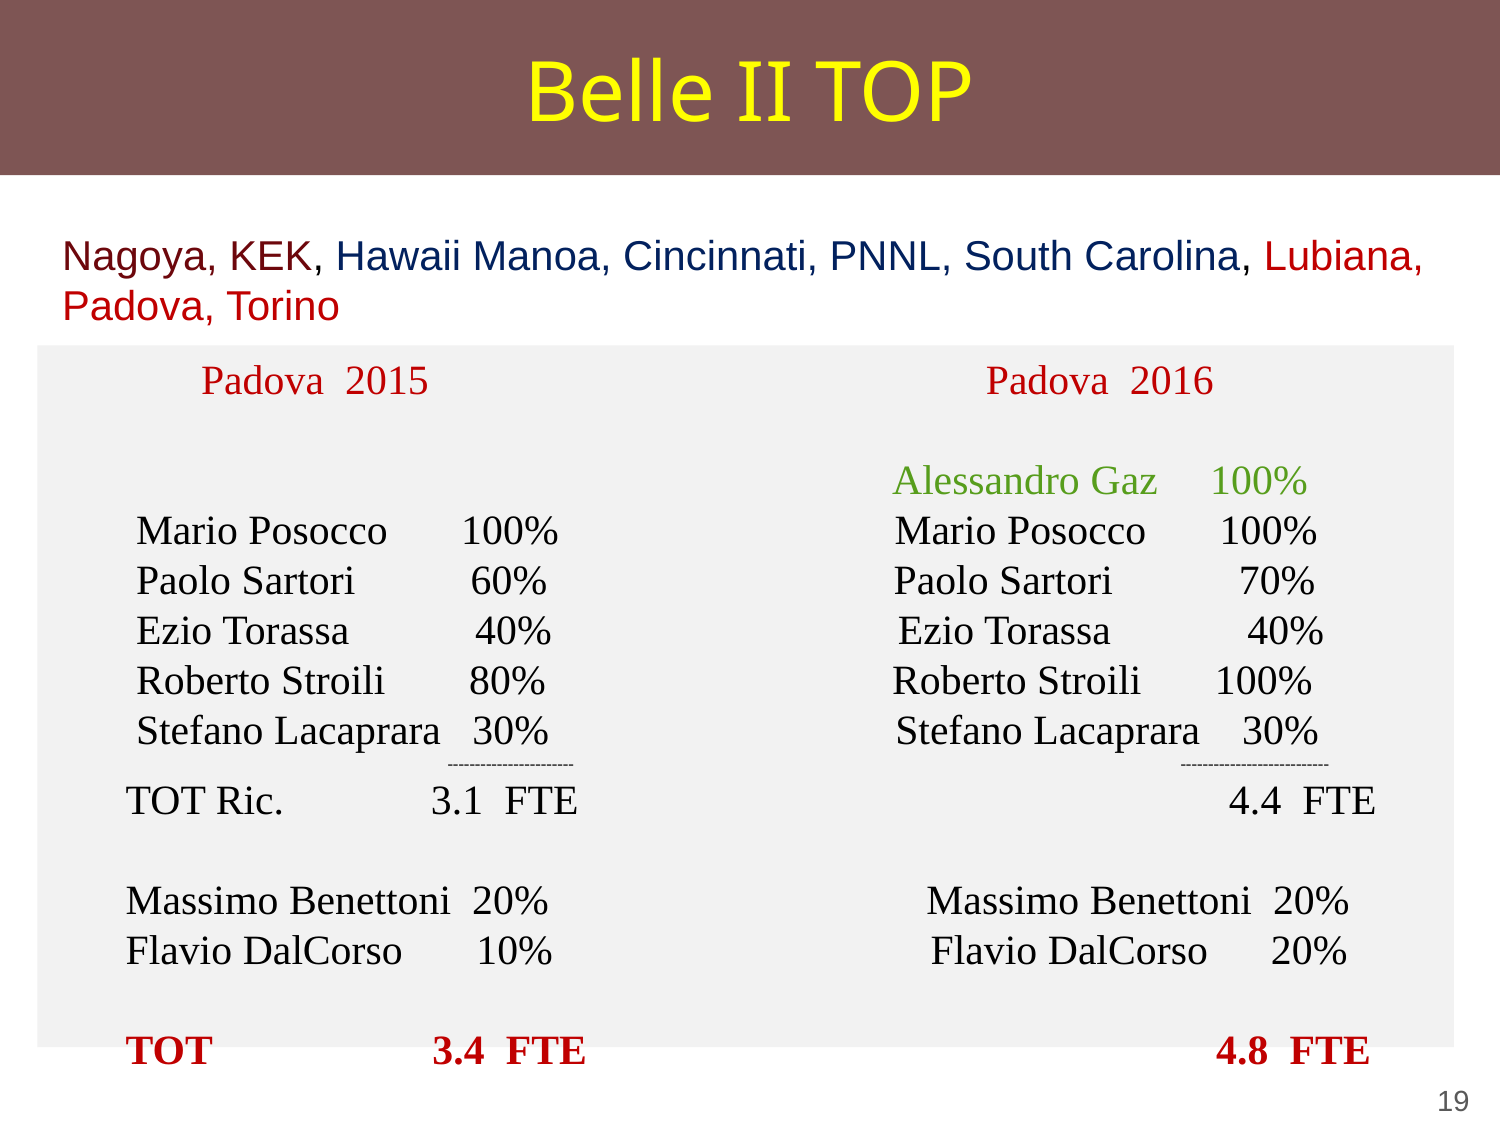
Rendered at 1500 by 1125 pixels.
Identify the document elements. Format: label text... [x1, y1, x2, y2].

title Belle II TOP [75, 0, 1425, 176]
slide_number <number> [1422, 1074, 1500, 1125]
text_box Nagoya, KEK, Hawaii Manoa, Cincinnati, PNNL, South Carolina, Lubiana, Padova, Torino [47, 221, 1447, 338]
text_box Padova 2015 Padova 2016 Alessandro Gaz 100% Mario Posocco 100% Mario Posocco 100% Paolo Sartori 60% Paolo Sartori 70% Ezio Torassa 40% Ezio Torassa 40% Roberto Stroili 80% Roberto Stroili 100% Stefano Lacaprara 30% Stefano Lacaprara 30% ----------------------- --------------------------- TOT Ric. 3.1 FTE 4.4 FTE Massimo Benettoni 20% Massimo Benettoni 20% Flavio DalCorso 10% Flavio DalCorso 20% TOT 3.4 FTE 4.8 FTE [37, 345, 1454, 1048]
